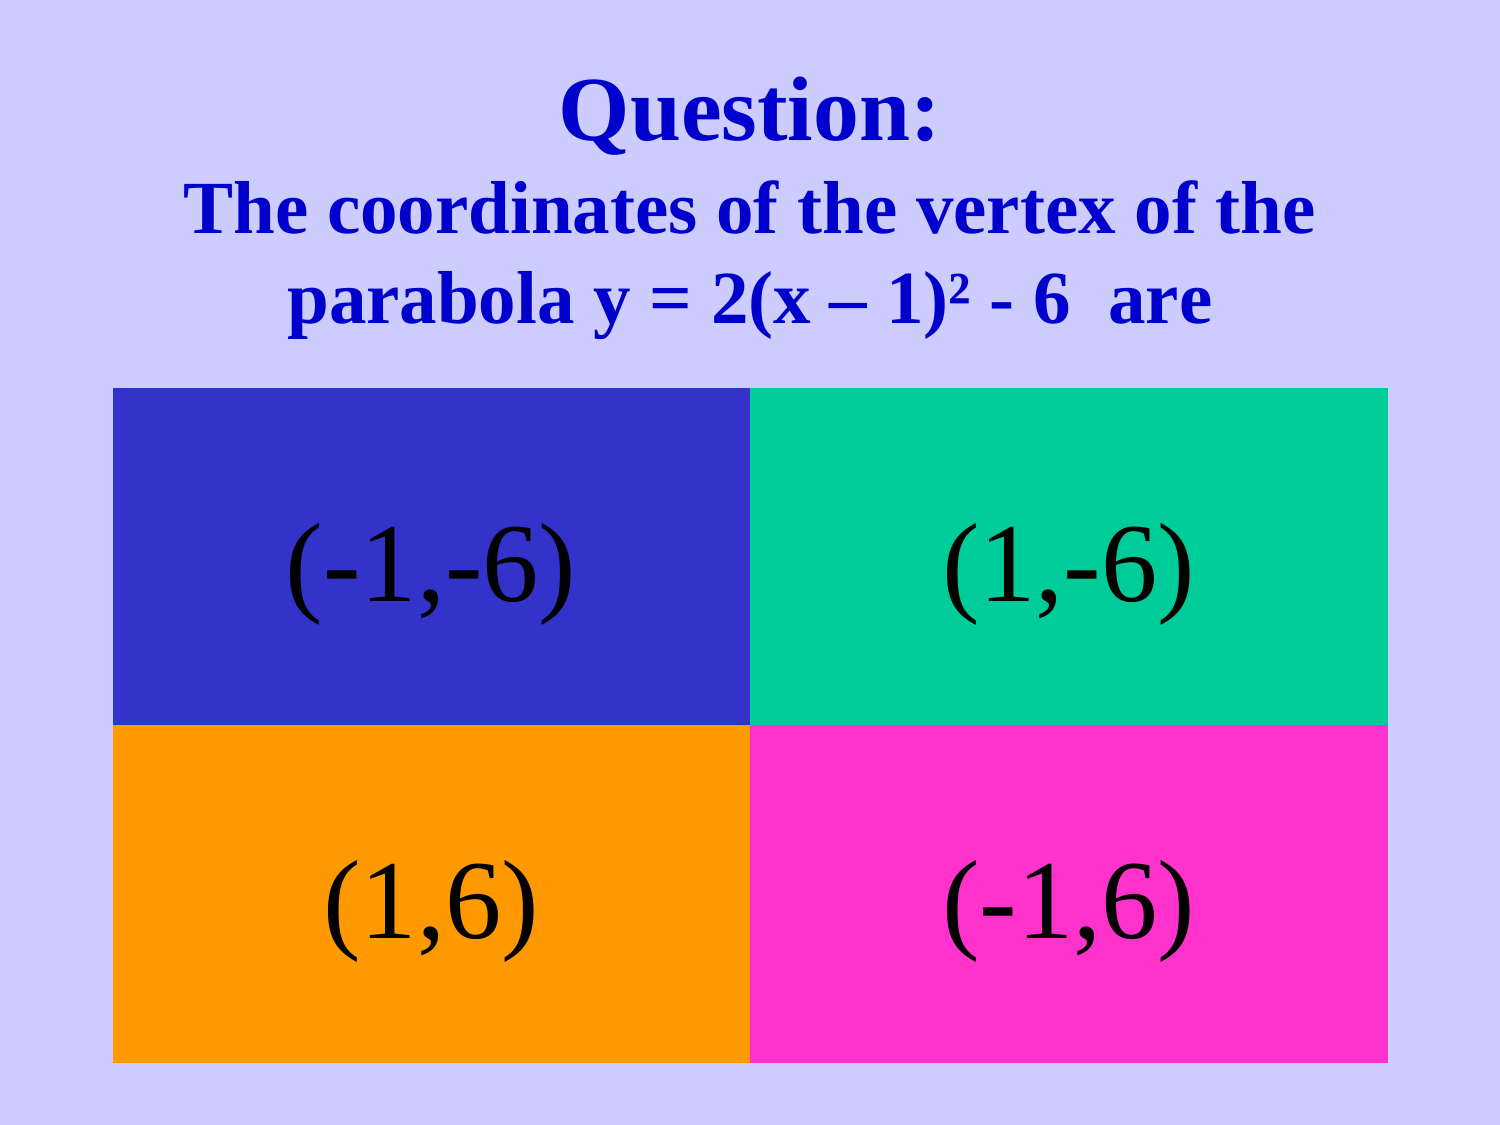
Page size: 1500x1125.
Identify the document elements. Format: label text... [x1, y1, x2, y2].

table_header (-1,-6) [113, 388, 750, 725]
table_header (1,-6) [750, 388, 1388, 725]
title Question: The coordinates of the vertex of the parabola y = 2(x – 1)² - 6 are [112, 41, 1388, 347]
table_cell (-1,6) [750, 725, 1388, 1063]
table_cell (1,6) [113, 725, 750, 1063]
